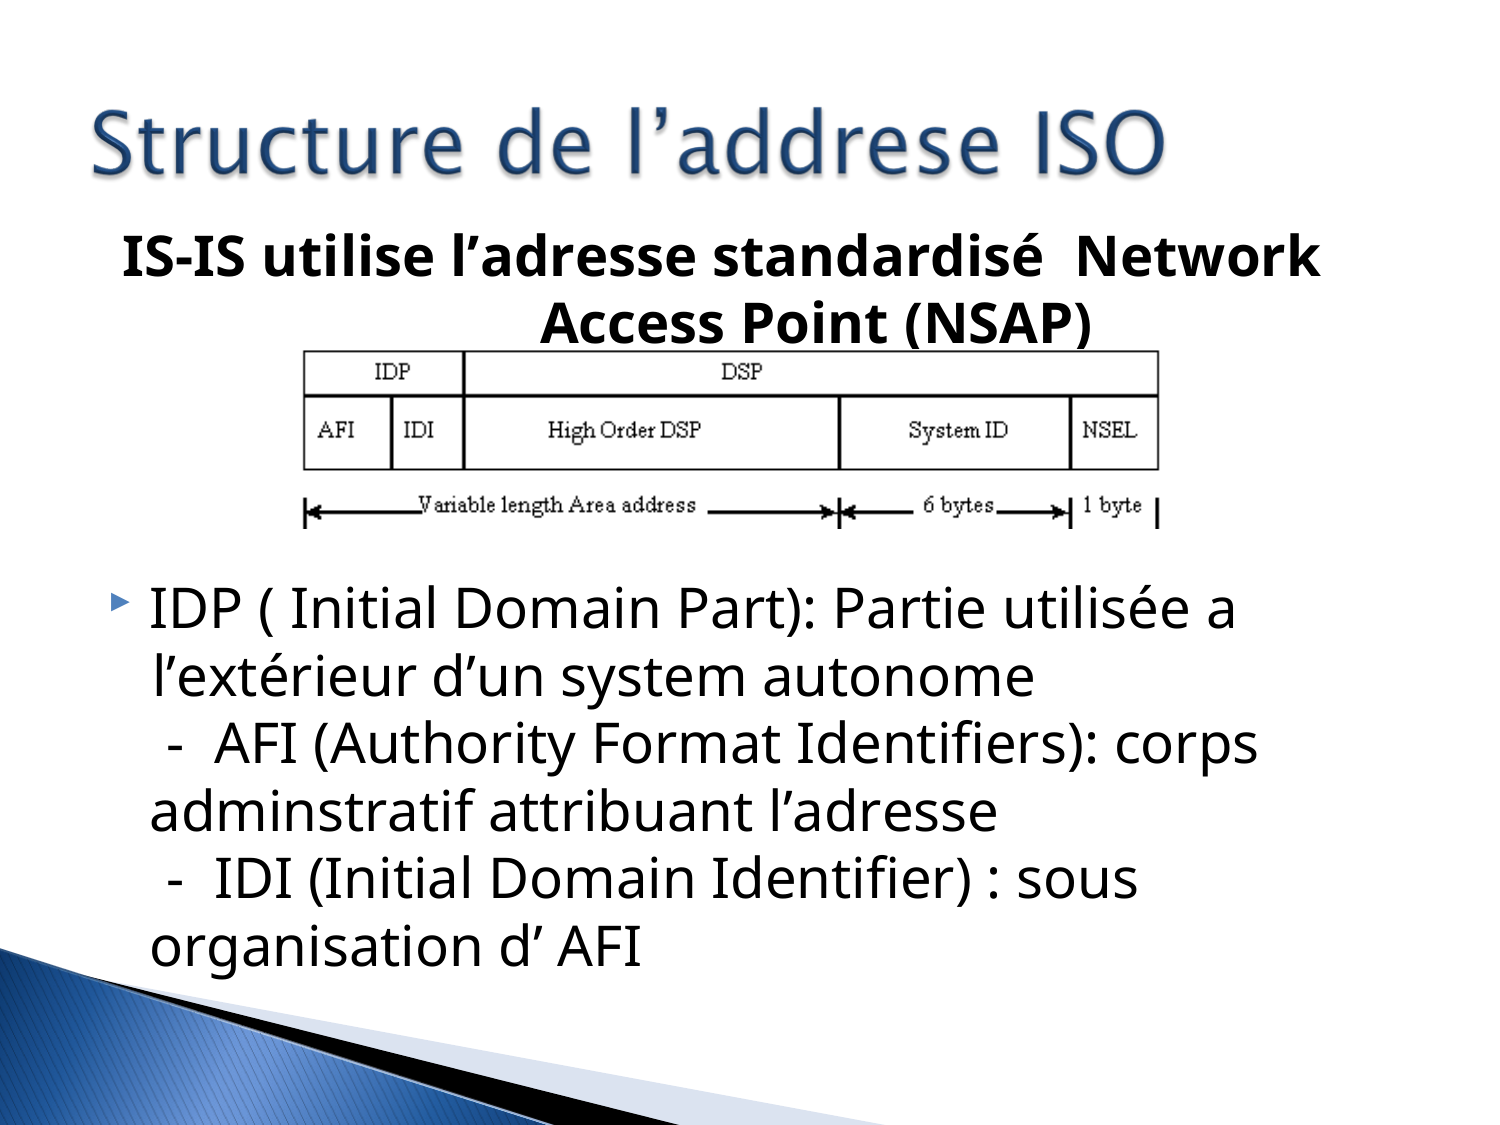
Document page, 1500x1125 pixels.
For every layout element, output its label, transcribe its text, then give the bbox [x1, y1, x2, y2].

text_box [75, 45, 1426, 234]
picture [300, 349, 1163, 529]
list IS-IS utilise l’adresse standardisé Network Access Point (NSAP) IDP ( Initial Domain Part): Partie utilisée a l’extérieur d’un system autonome - AFI (Authority Format Identifiers): corps adminstratif attribuant l’adresse - IDI (Initial Domain Identifier) : sous organisation d’ AFI [75, 234, 1426, 1005]
picture [0, 947, 559, 1125]
